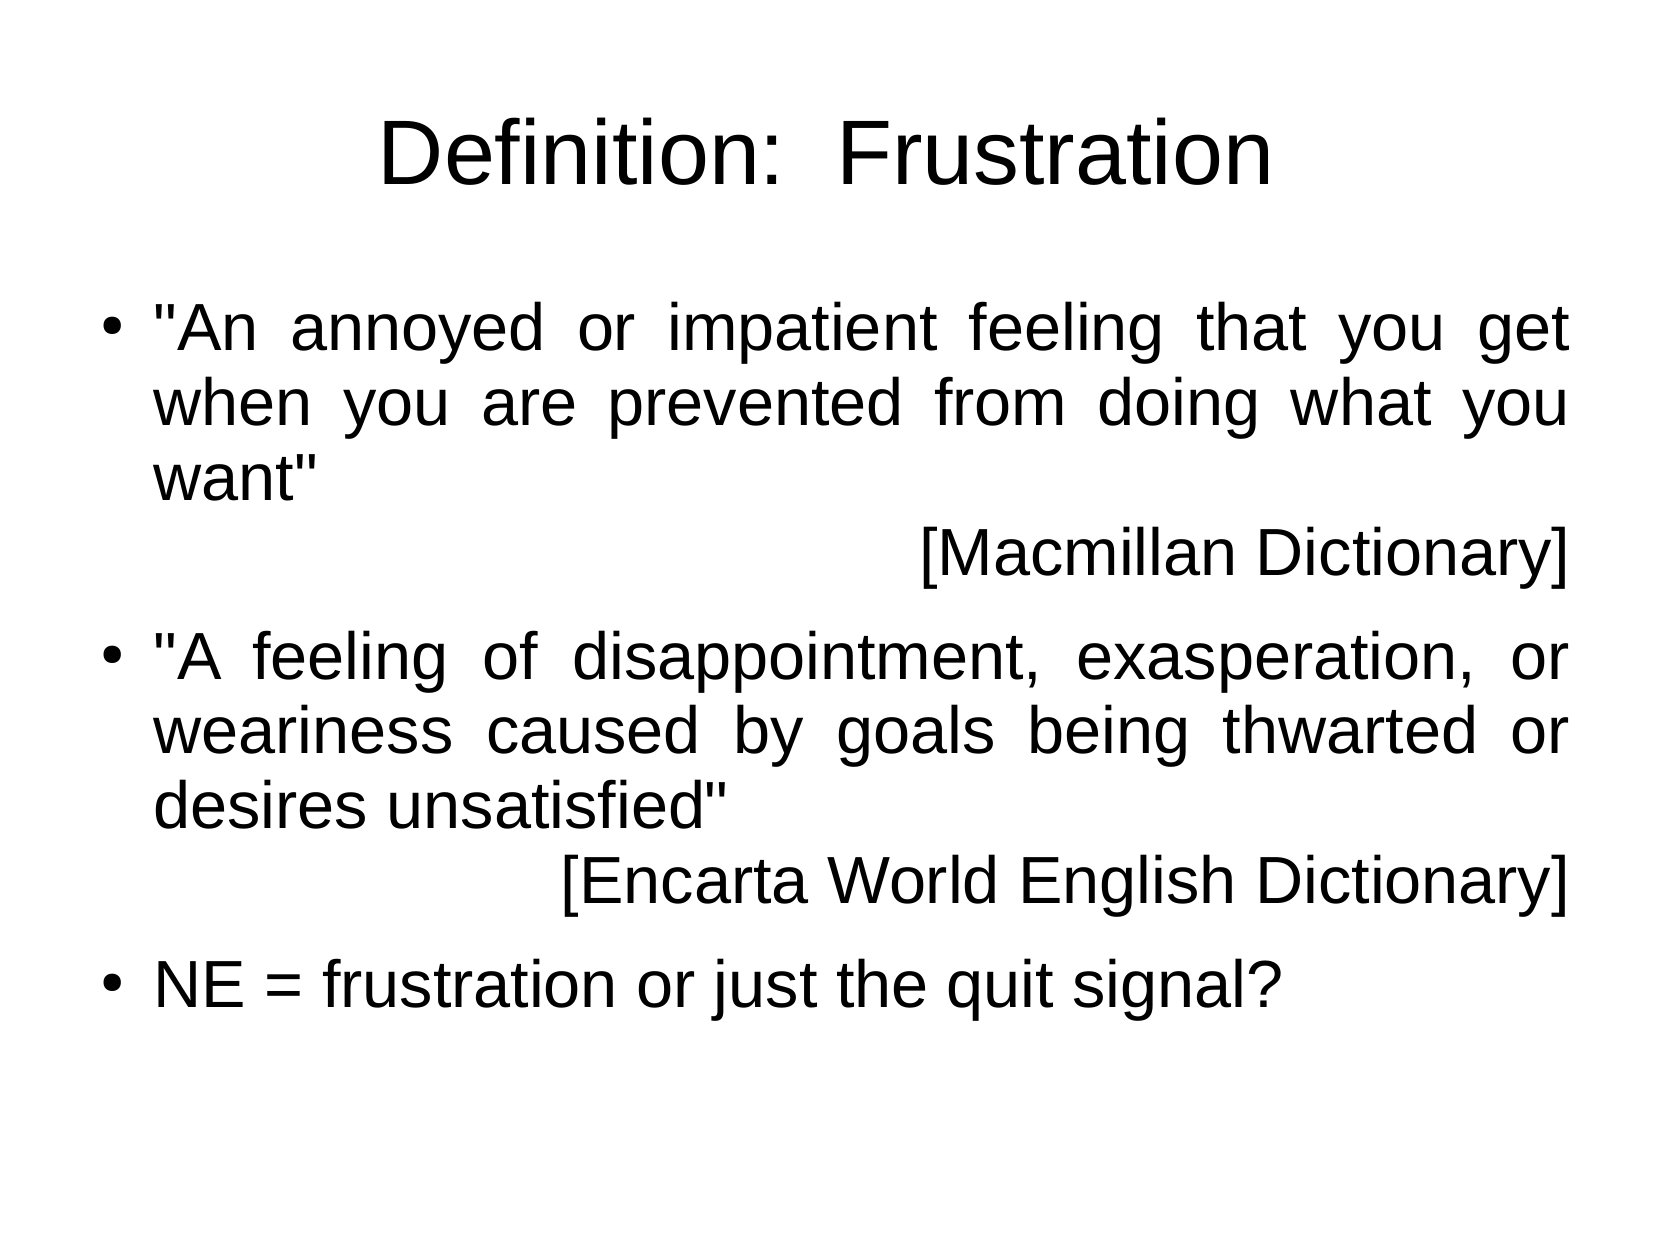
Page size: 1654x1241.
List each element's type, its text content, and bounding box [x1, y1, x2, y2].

list "An annoyed or impatient feeling that you get when you are prevented from doing what you want" [Macmillan Dictionary] "A feeling of disappointment, exasperation, or weariness caused by goals being thwarted or desires unsatisfied" [Encarta World English Dictionary] NE = frustration or just the quit signal? [82, 290, 1571, 1094]
title Definition: Frustration [82, 56, 1571, 250]
